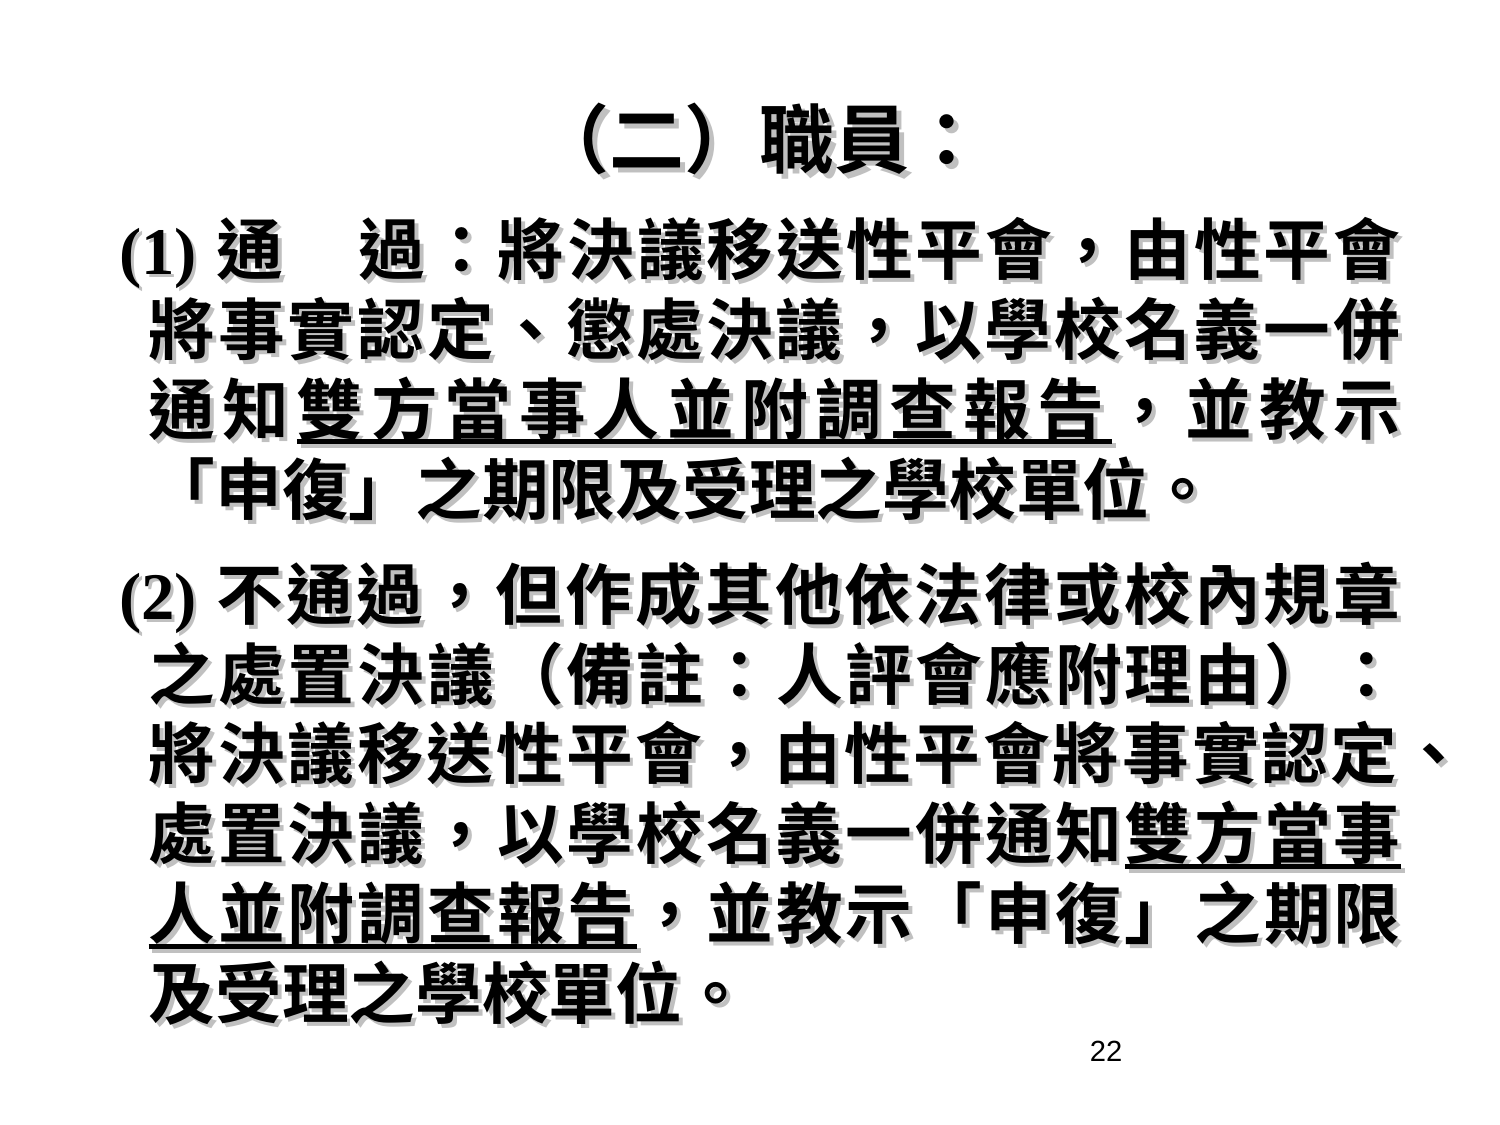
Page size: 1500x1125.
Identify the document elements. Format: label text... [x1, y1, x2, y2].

text_box [1074, 1024, 1426, 1103]
text_box （二）職員： (1)通 過：將決議移送性平會，由性平會將事實認定、懲處決議，以學校名義一併通知雙方當事人並附調查報告，並教示「申復」之期限及受理之學校單位。 (2)不通過，但作成其他依法律或校內規章之處置決議（備註：人評會應附理由）：將決議移送性平會，由性平會將事實認定、處置決議，以學校名義一併通知雙方當事人並附調查報告，並教示「申復」之期限及受理之學校單位。 [104, 85, 1416, 1040]
